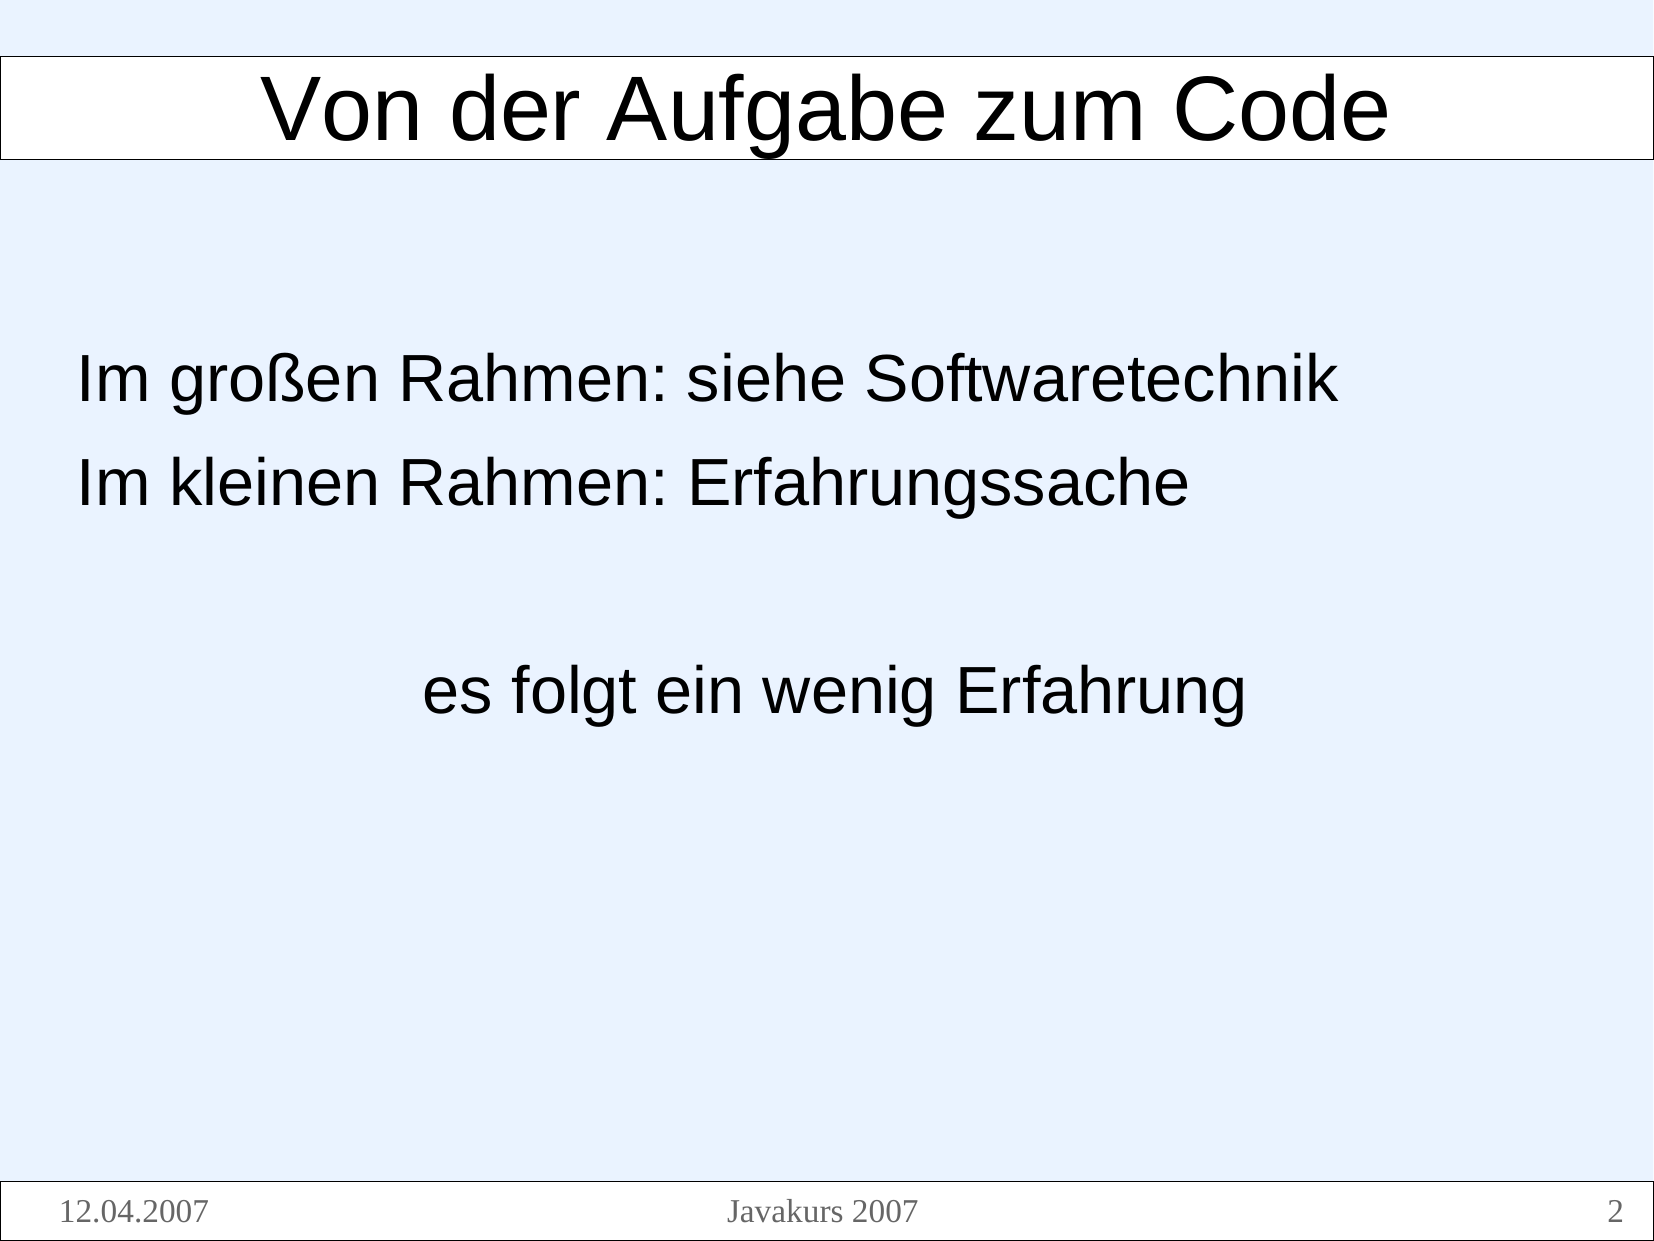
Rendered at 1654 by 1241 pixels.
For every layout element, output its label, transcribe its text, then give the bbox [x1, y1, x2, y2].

list Im großen Rahmen: siehe Softwaretechnik Im kleinen Rahmen: Erfahrungssache es folgt ein wenig Erfahrung [59, 236, 1595, 1152]
title Von der Aufgabe zum Code [0, 56, 1654, 160]
